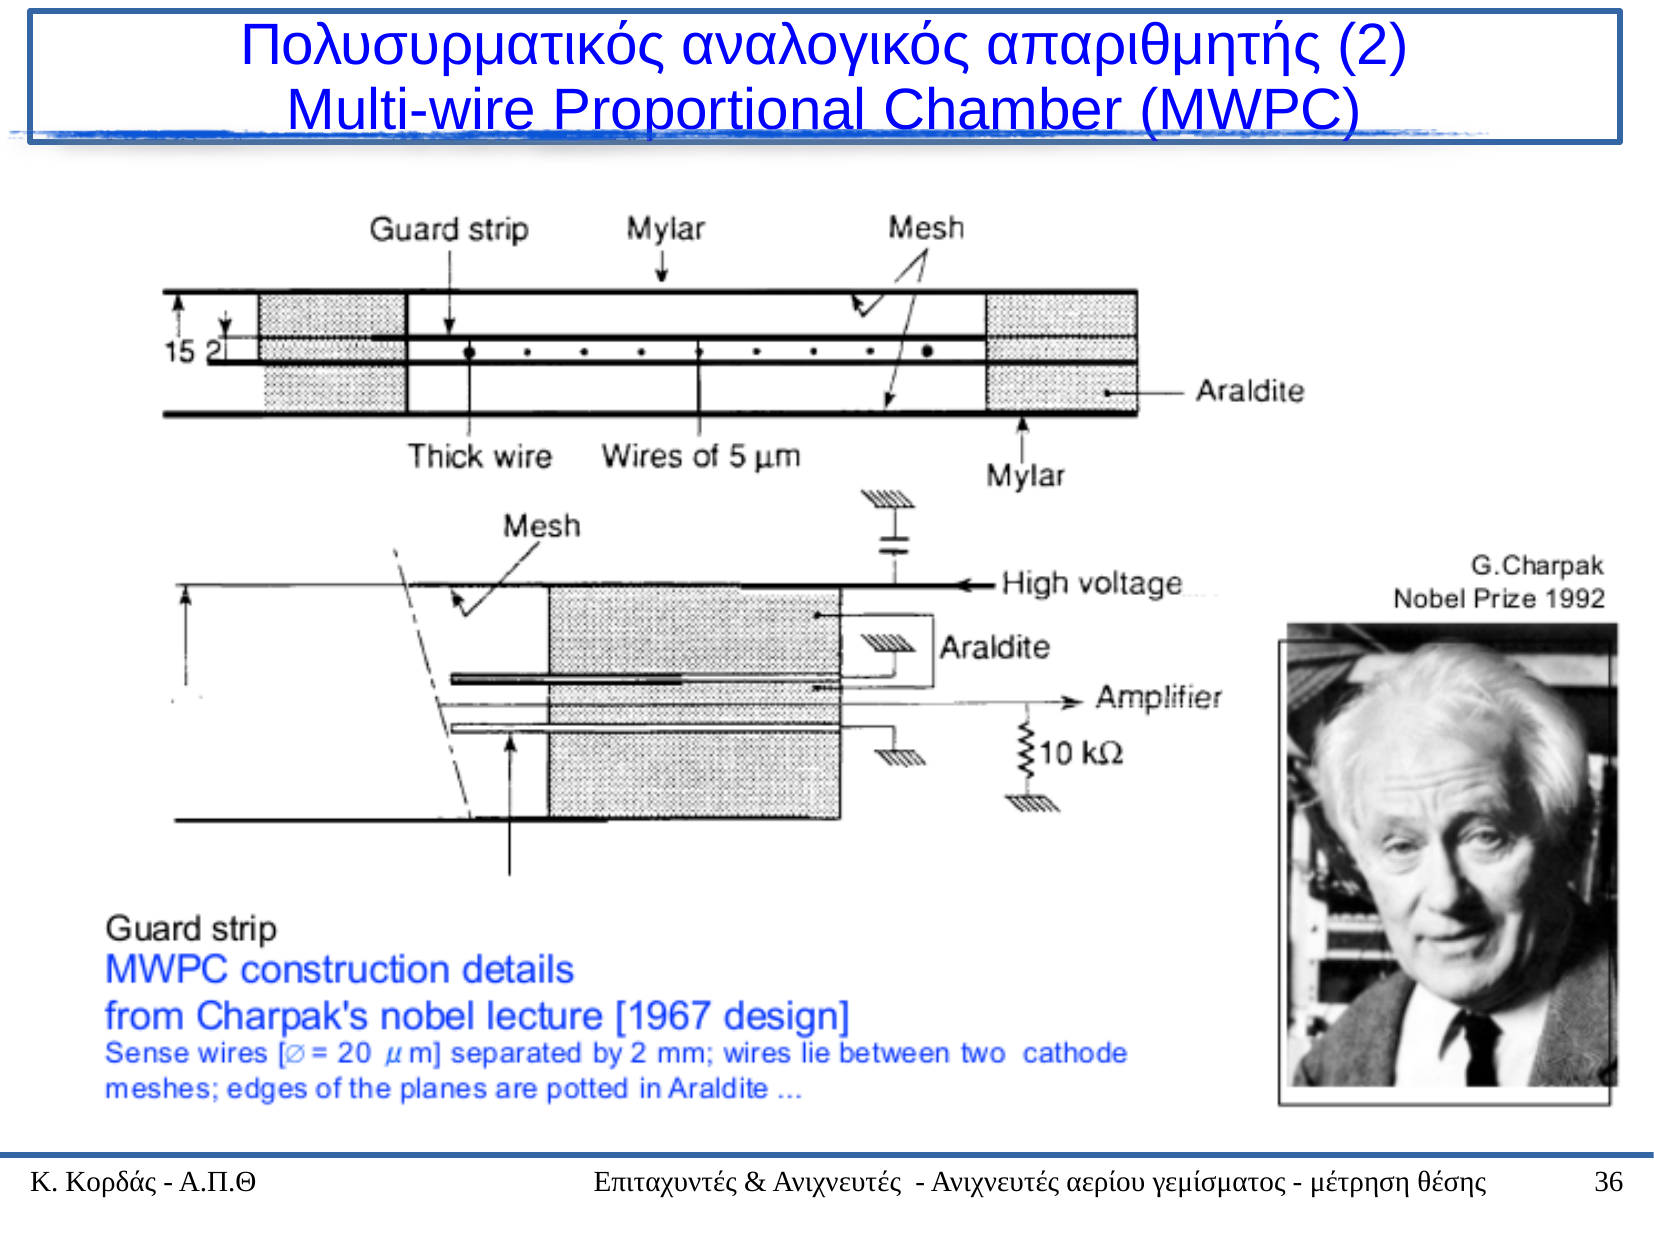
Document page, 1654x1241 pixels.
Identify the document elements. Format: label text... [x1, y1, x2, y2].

picture [0, 115, 1500, 175]
picture [101, 189, 1629, 1123]
title Πολυσυρματικός αναλογικός απαριθμητής (2) Multi-wire Proportional Chamber (MWPC) [30, 11, 1621, 142]
